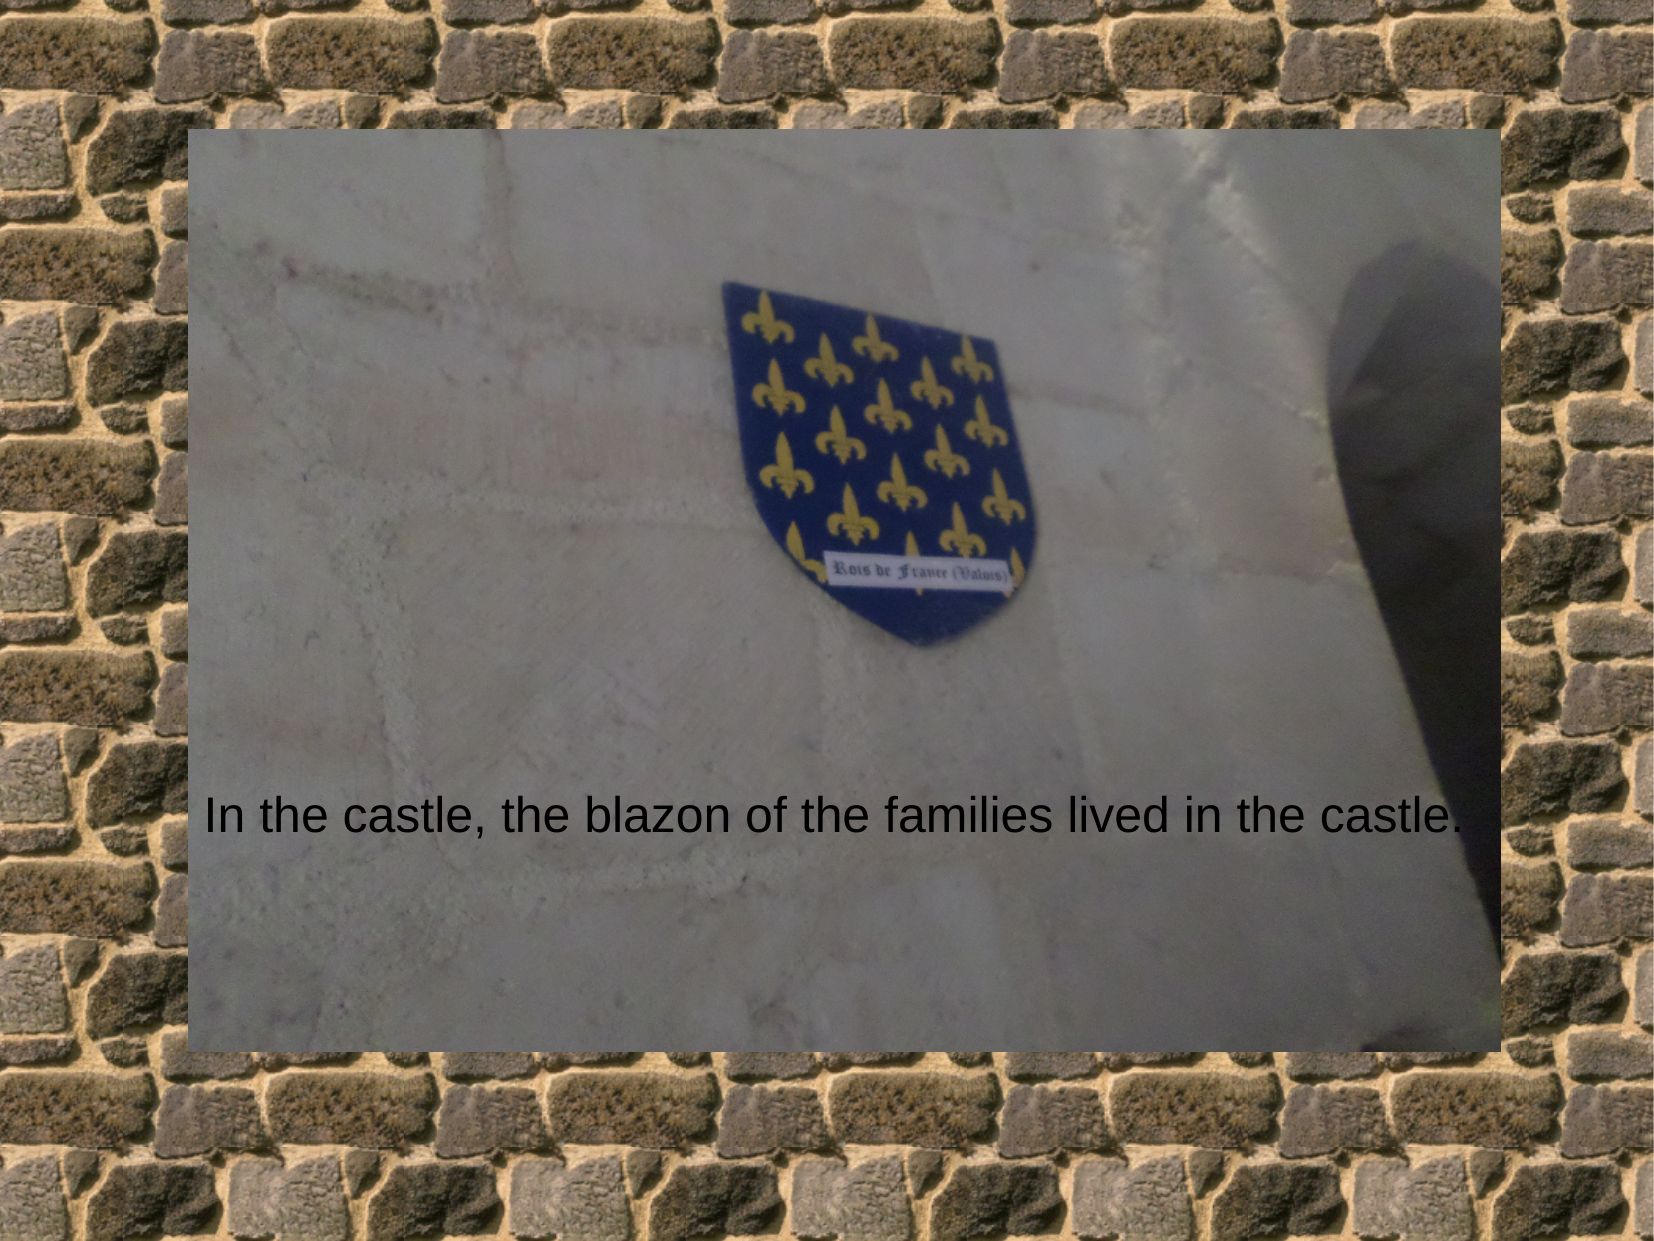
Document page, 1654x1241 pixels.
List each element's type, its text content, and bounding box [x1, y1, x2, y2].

picture [0, 0, 1654, 1241]
text_box In the castle, the blazon of the families lived in the castle. [188, 779, 1501, 851]
